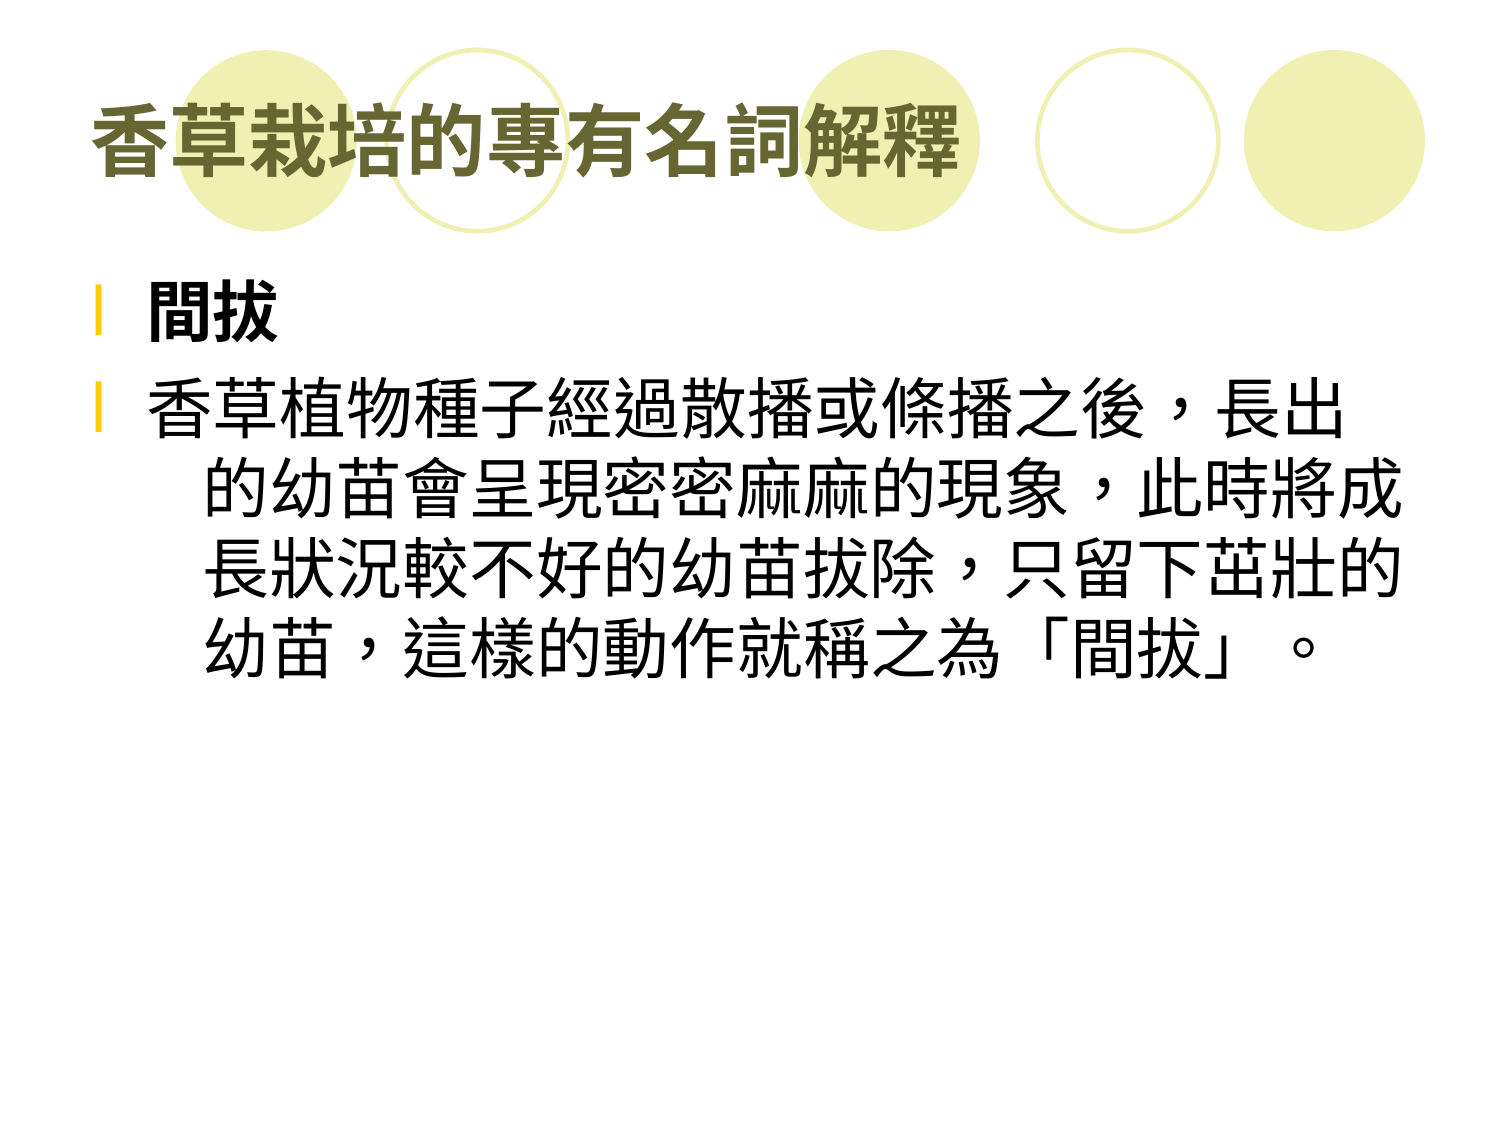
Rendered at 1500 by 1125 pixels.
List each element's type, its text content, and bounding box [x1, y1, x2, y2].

title 香草栽培的專有名詞解釋 [75, 45, 1426, 233]
list 間拔 香草植物種子經過散播或條播之後，長出的幼苗會呈現密密麻麻的現象，此時將成長狀況較不好的幼苗拔除，只留下茁壯的幼苗，這樣的動作就稱之為「間拔」。 [75, 262, 1426, 1006]
